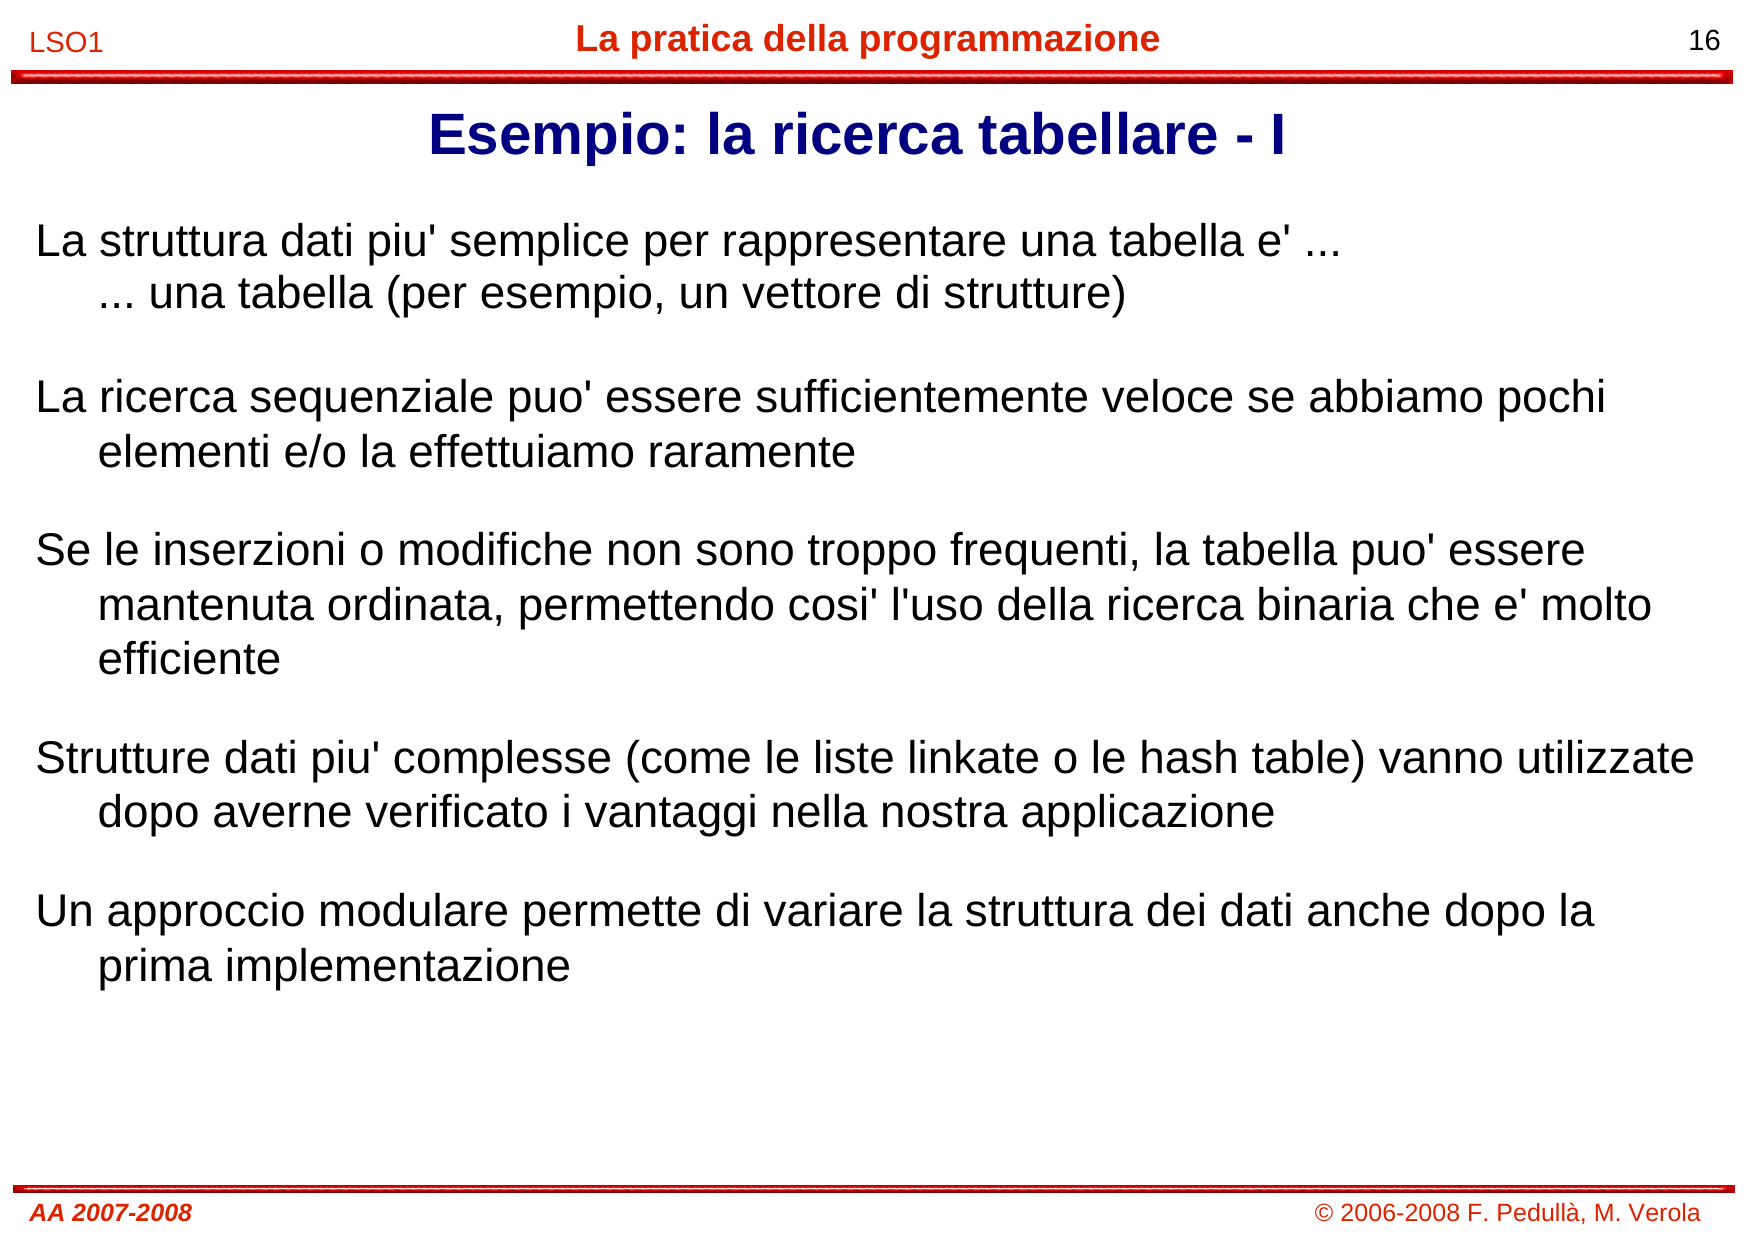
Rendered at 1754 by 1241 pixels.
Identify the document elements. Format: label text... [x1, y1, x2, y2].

picture [13, 1185, 1735, 1193]
text_box Esempio: la ricerca tabellare - I [386, 98, 1330, 187]
list La struttura dati piu' semplice per rappresentare una tabella e' ... ... una tabella (per esempio, un vettore di strutture) La ricerca sequenziale puo' essere sufficientemente veloce se abbiamo pochi elementi e/o la effettuiamo raramente Se le inserzioni o modifiche non sono troppo frequenti, la tabella puo' essere mantenuta ordinata, permettendo cosi' l'uso della ricerca binaria che e' molto efficiente Strutture dati piu' complesse (come le liste linkate o le hash table) vanno utilizzate dopo averne verificato i vantaggi nella nostra applicazione Un approccio modulare permette di variare la struttura dei dati anche dopo la prima implementazione [35, 215, 1717, 1070]
picture [11, 70, 1733, 84]
